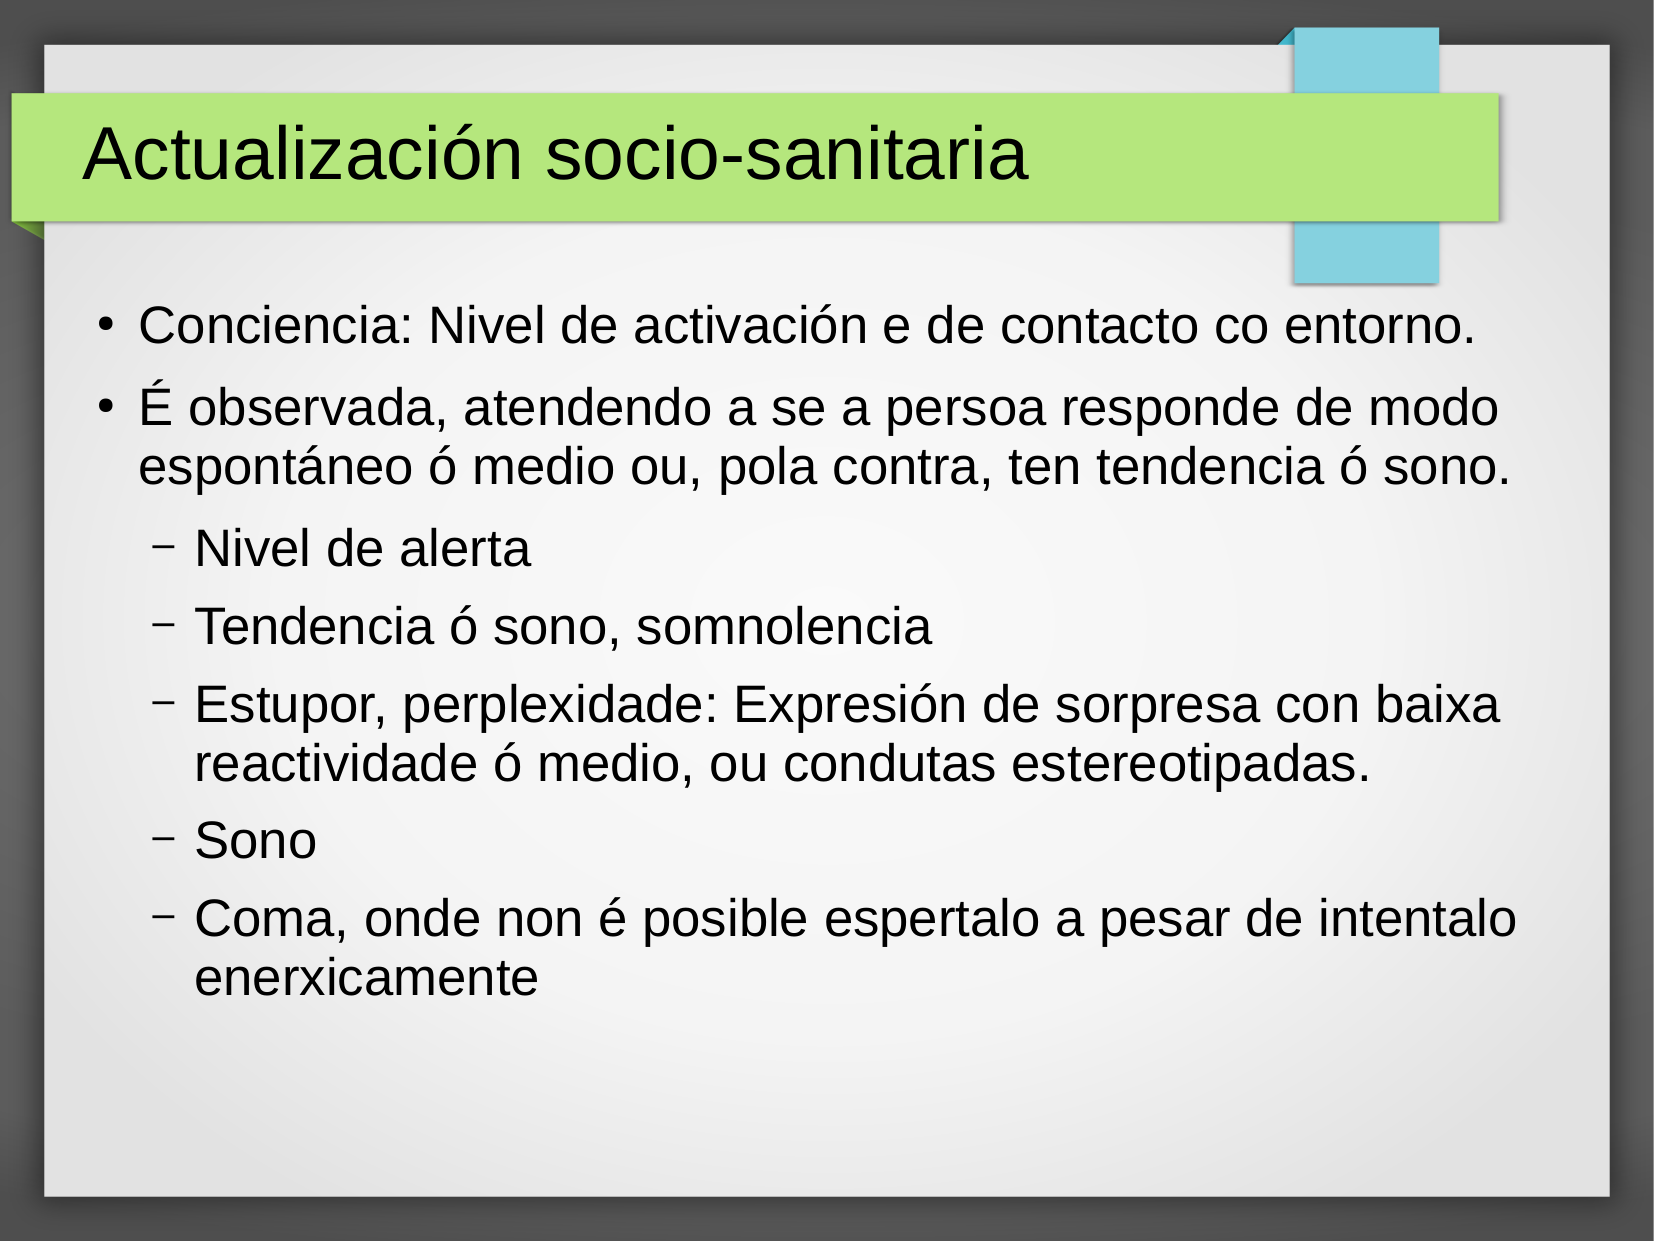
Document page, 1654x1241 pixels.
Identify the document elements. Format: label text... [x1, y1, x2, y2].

picture [0, 0, 1654, 1241]
title Actualización socio-sanitaria [82, 94, 1264, 213]
list Conciencia: Nivel de activación e de contacto co entorno. É observada, atendendo a se a persoa responde de modo espontáneo ó medio ou, pola contra, ten tendencia ó sono. Nivel de alerta Tendencia ó sono, somnolencia Estupor, perplexidade: Expresión de sorpresa con baixa reactividade ó medio, ou condutas estereotipadas. Sono Coma, onde non é posible espertalo a pesar de intentalo enerxicamente [82, 295, 1571, 1015]
